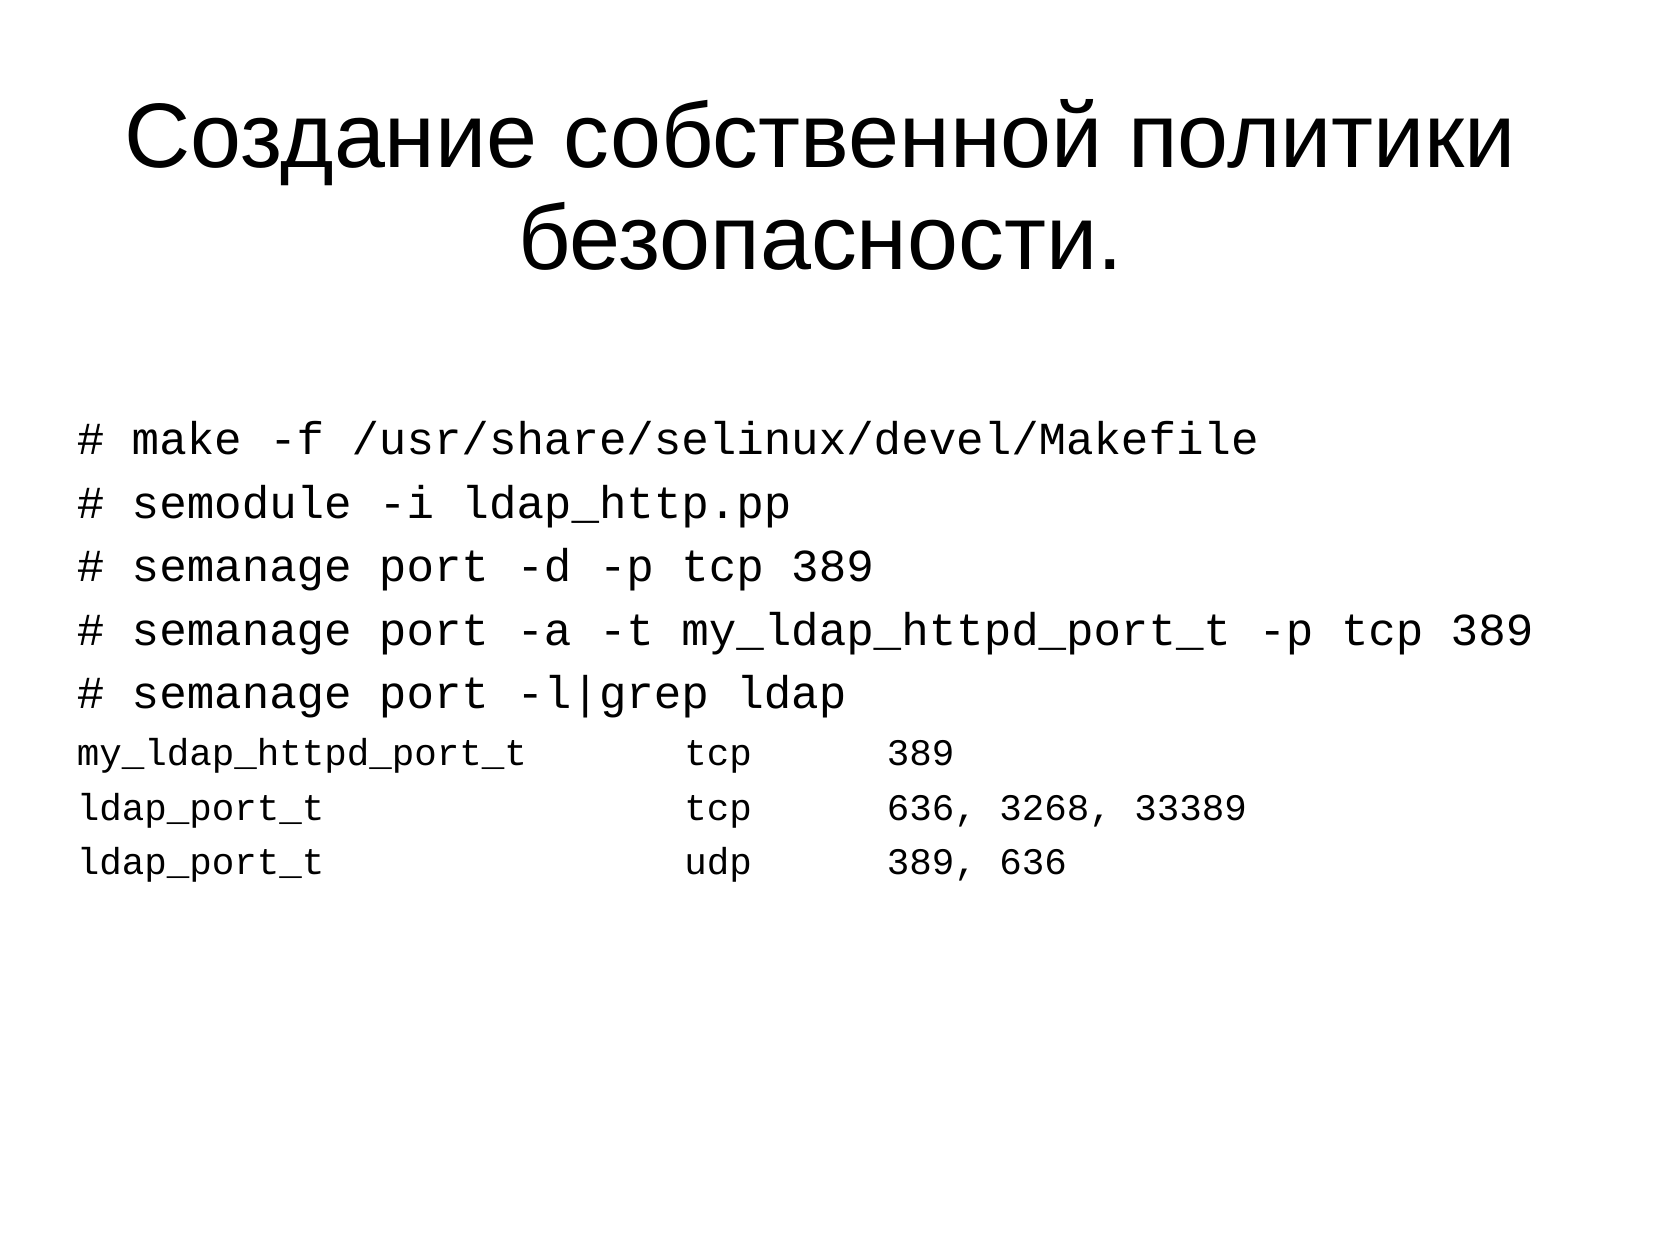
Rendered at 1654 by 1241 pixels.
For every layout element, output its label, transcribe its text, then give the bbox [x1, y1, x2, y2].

list # make -f /usr/share/selinux/devel/Makefile # semodule -i ldap_http.pp # semanage port -d -p tcp 389 # semanage port -a -t my_ldap_httpd_port_t -p tcp 389 # semanage port -l|grep ldap my_ldap_httpd_port_t tcp 389 ldap_port_t tcp 636, 3268, 33389 ldap_port_t udp 389, 636 [76, 416, 1565, 886]
title Создание собственной политики безопасности. [76, 84, 1566, 290]
